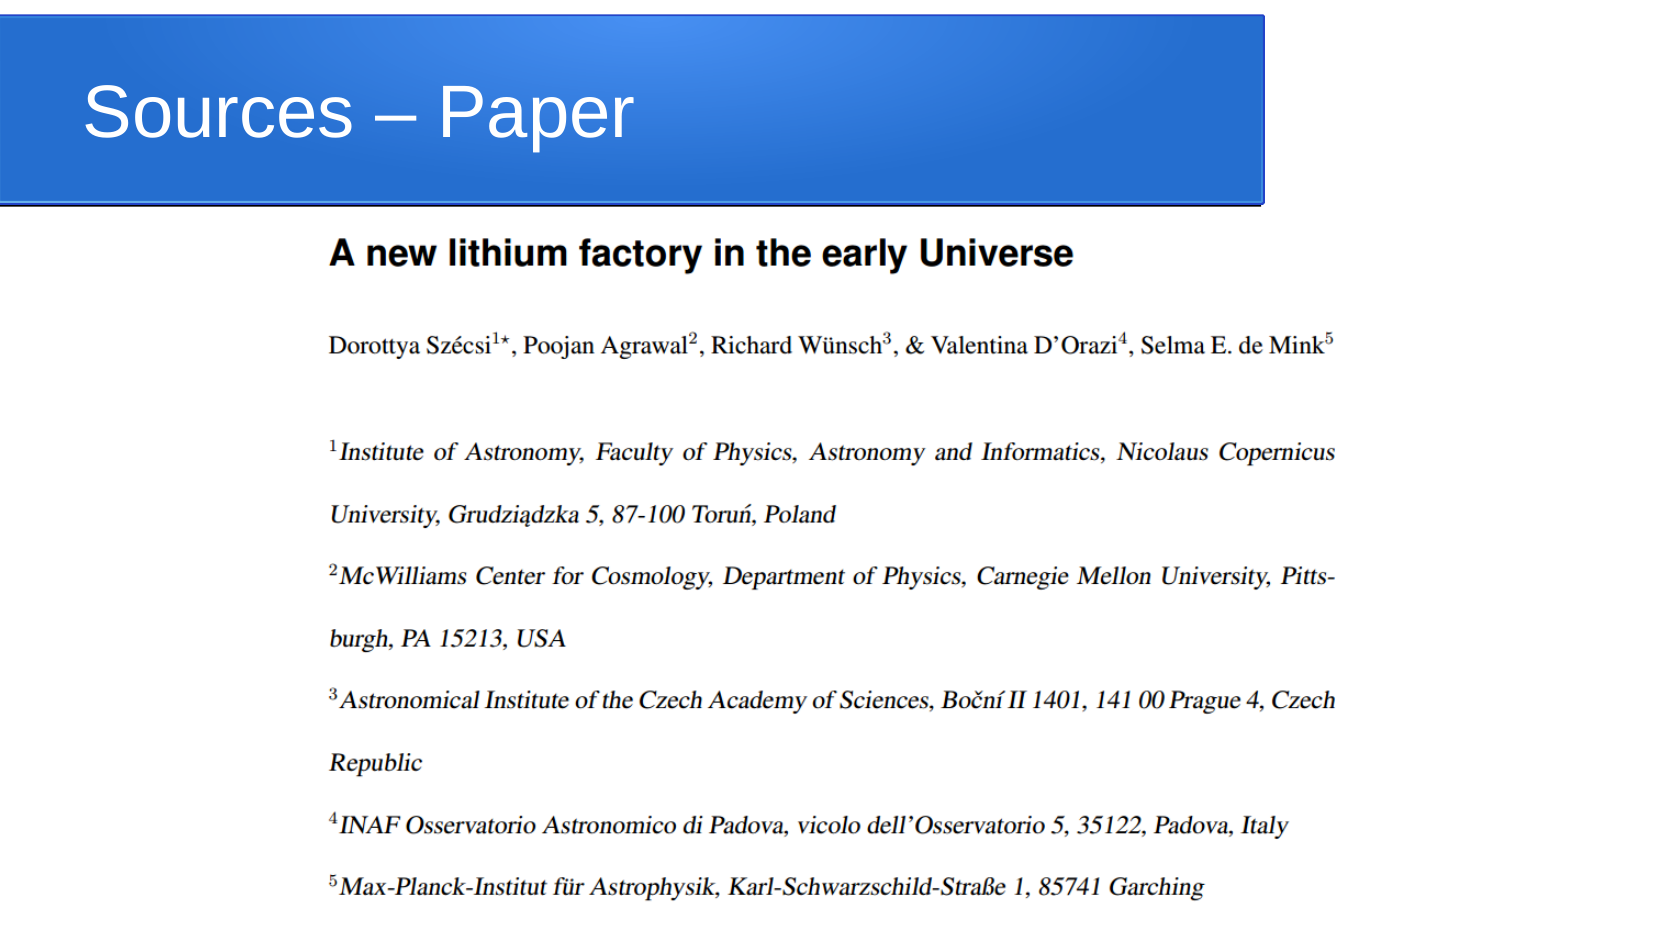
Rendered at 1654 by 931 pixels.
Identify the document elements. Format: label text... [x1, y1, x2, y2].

title Sources – Paper [82, 35, 1235, 189]
picture [285, 225, 1381, 930]
